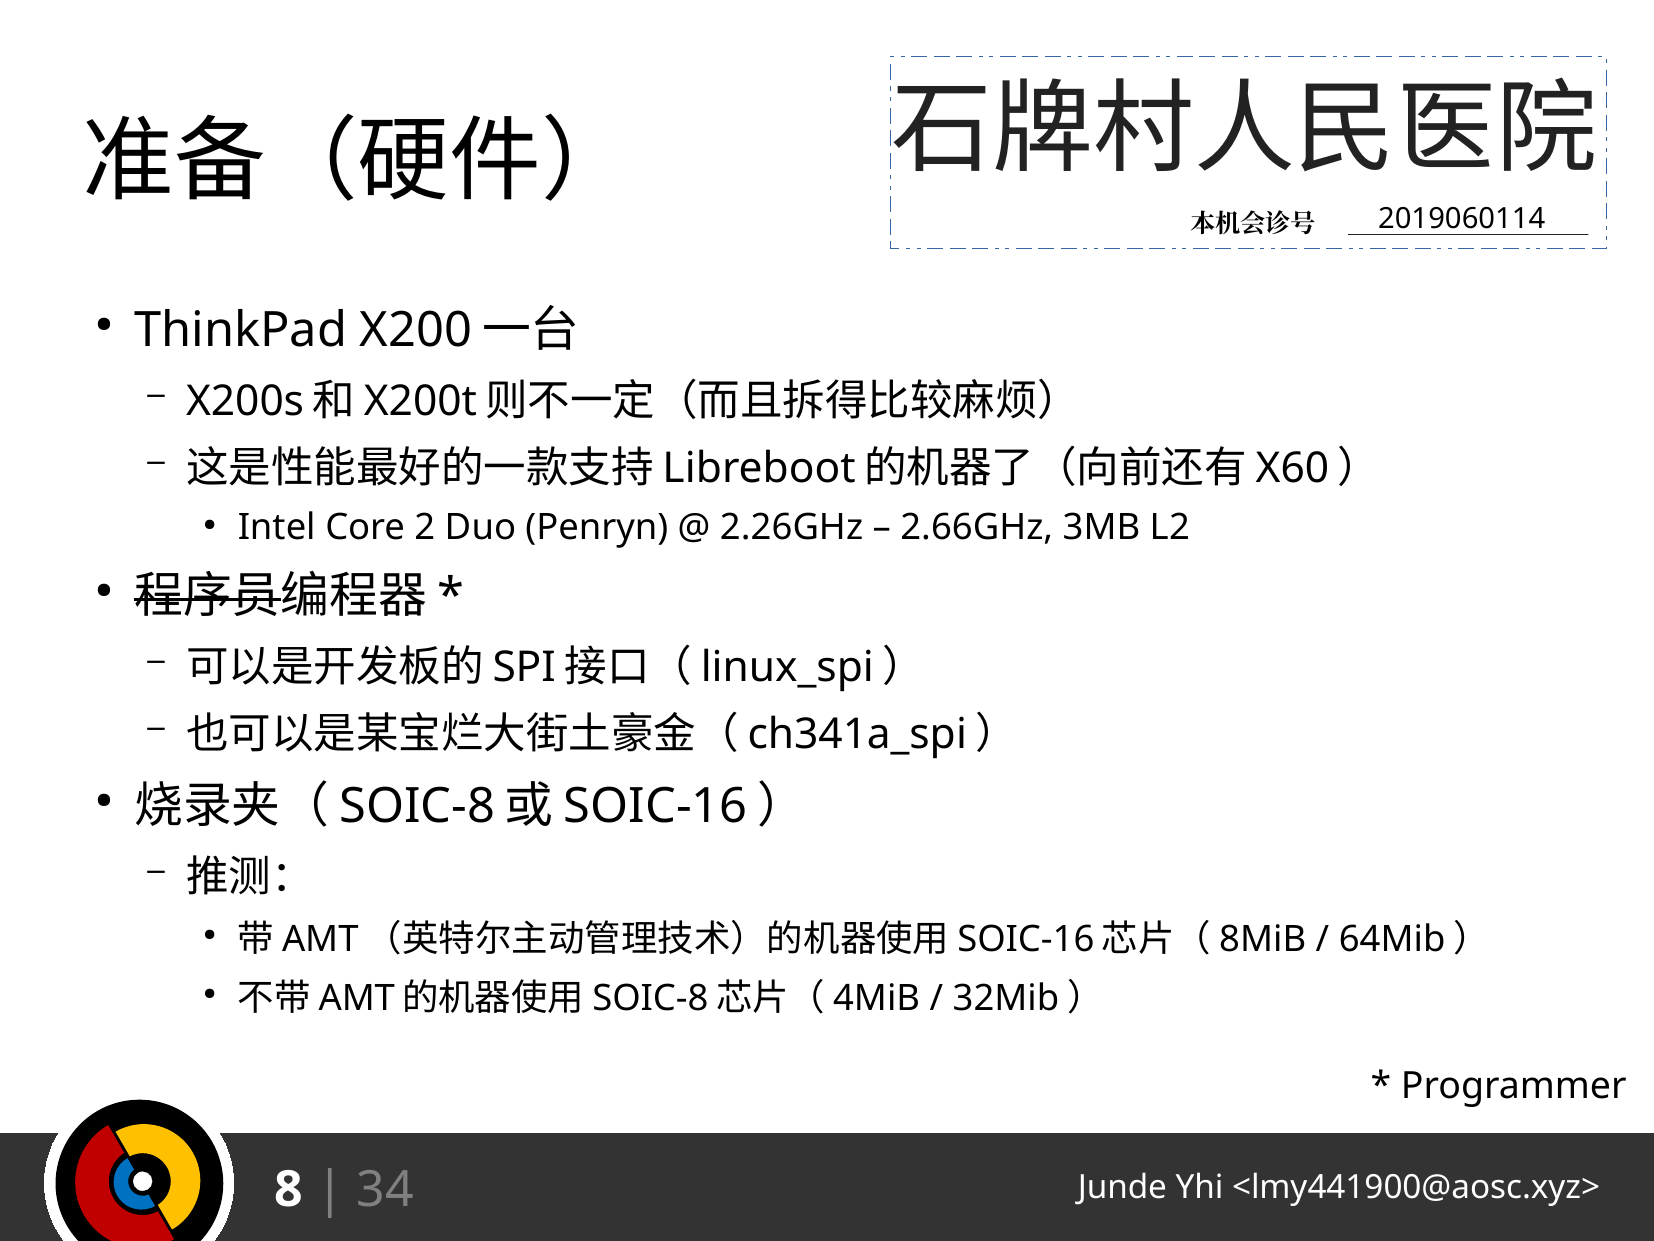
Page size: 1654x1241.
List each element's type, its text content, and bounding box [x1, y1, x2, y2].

text_box 2019060114 [1363, 190, 1571, 249]
list ThinkPad X200一台 X200s和X200t则不一定（而且拆得比较麻烦） 这是性能最好的一款支持Libreboot的机器了（向前还有X60） Intel Core 2 Duo (Penryn) @ 2.26GHz – 2.66GHz, 3MB L2 程序员编程器* 可以是开发板的SPI接口（linux_spi） 也可以是某宝烂大街土豪金（ch341a_spi） 烧录夹（SOIC-8或SOIC-16） 推测： 带AMT（英特尔主动管理技术）的机器使用SOIC-16芯片（8MiB / 64Mib） 不带AMT的机器使用SOIC-8芯片（4MiB / 32Mib） [82, 290, 1571, 1040]
picture [890, 56, 1607, 249]
title 准备（硬件） [82, 49, 1571, 257]
text_box * Programmer [1355, 1051, 1642, 1122]
